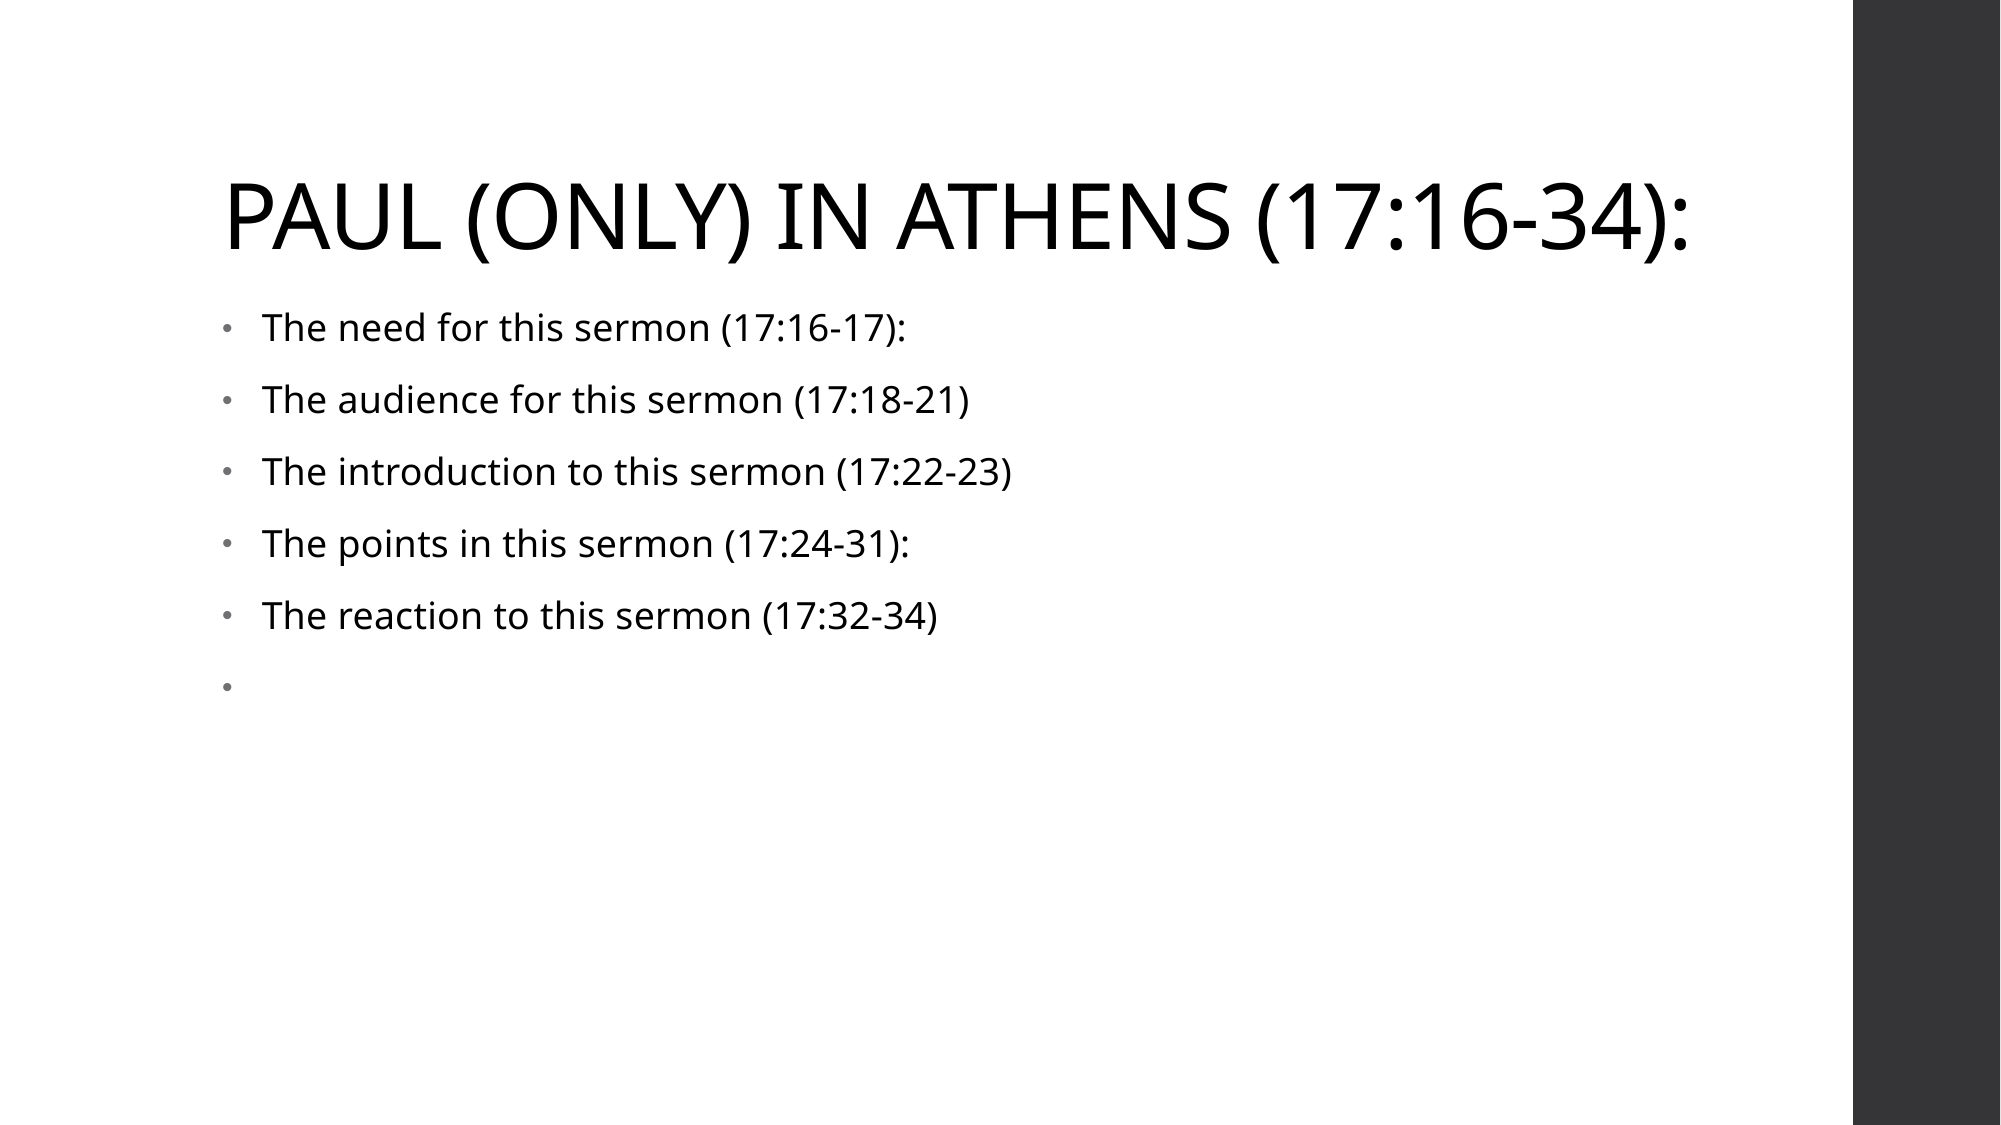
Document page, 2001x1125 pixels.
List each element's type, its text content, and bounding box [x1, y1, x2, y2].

list The need for this sermon (17:16-17): The audience for this sermon (17:18-21) The introduction to this sermon (17:22-23) The points in this sermon (17:24-31): The reaction to this sermon (17:32-34) [206, 299, 1617, 1014]
title PAUL (ONLY) IN ATHENS (17:16-34): [206, 60, 1797, 278]
